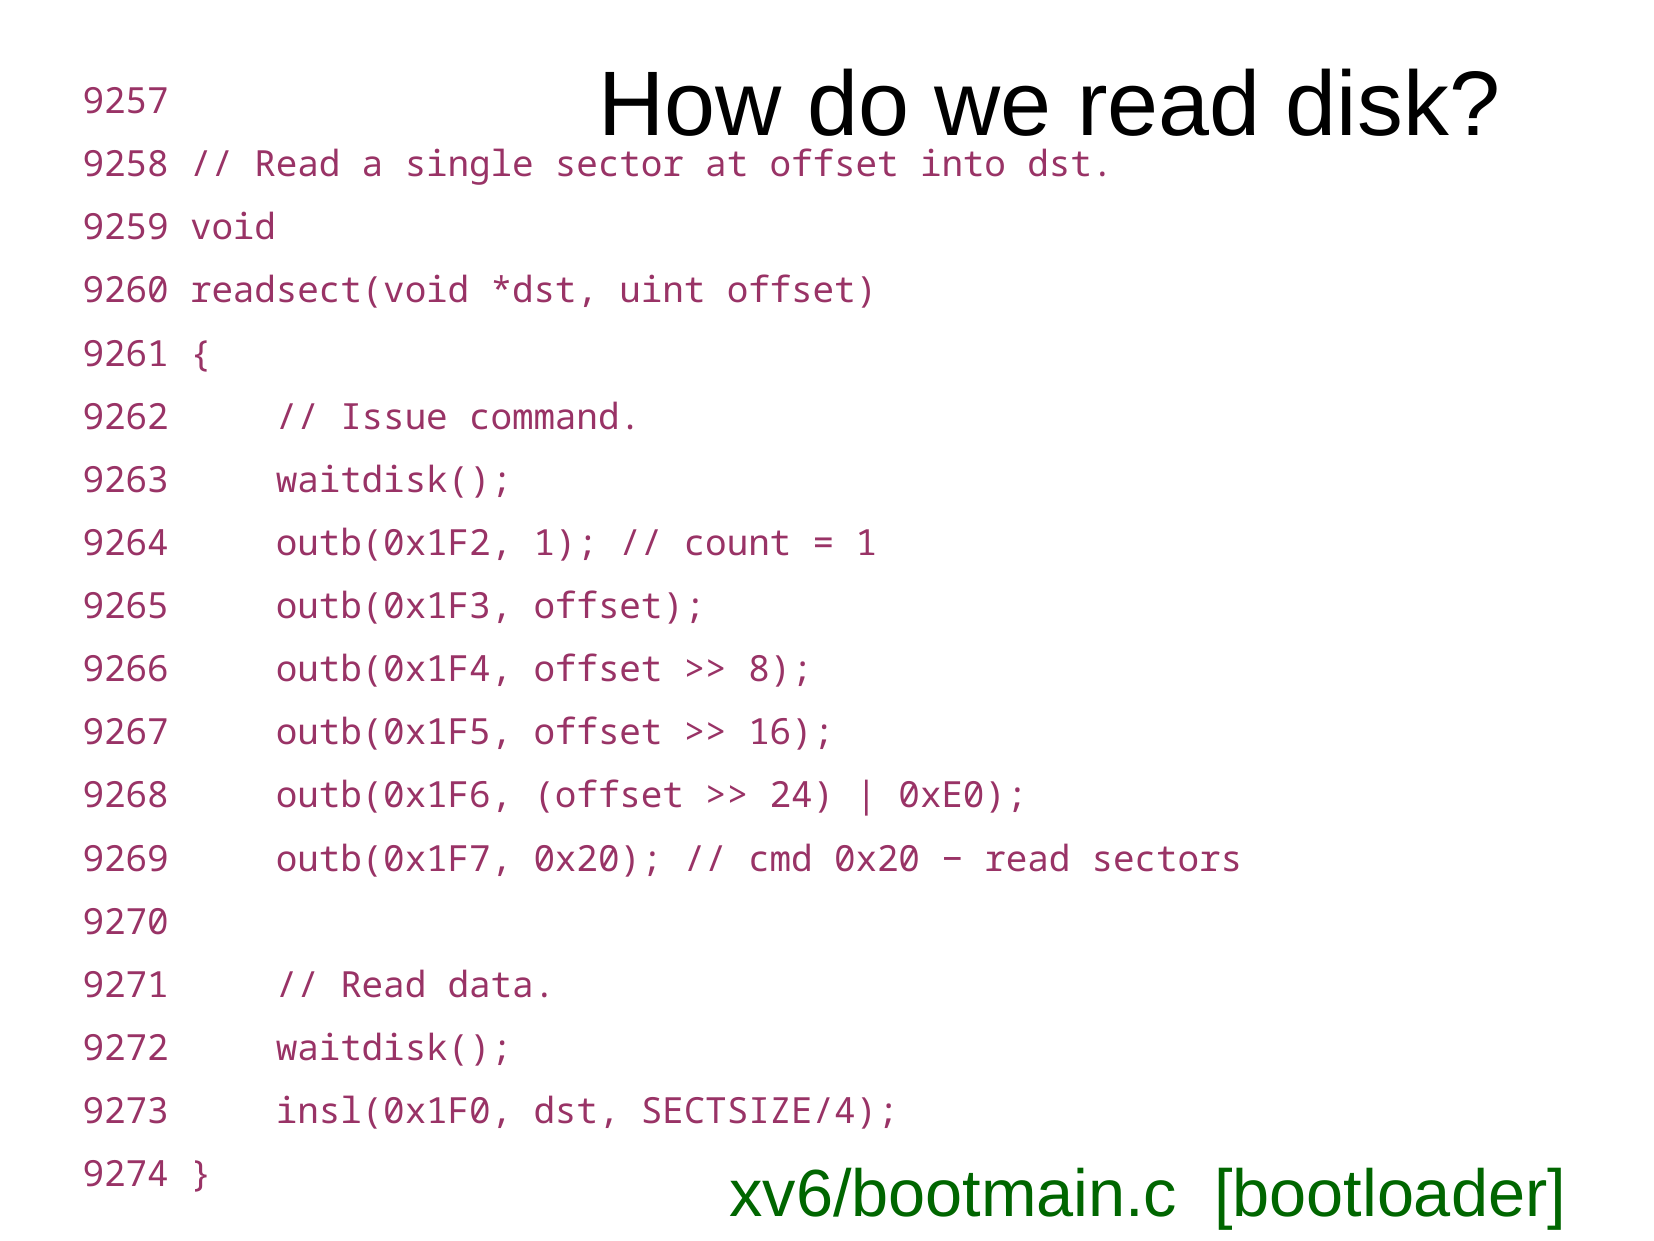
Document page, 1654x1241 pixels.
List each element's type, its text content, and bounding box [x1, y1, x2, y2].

text_box xv6/bootmain.c [bootloader] [714, 1148, 1599, 1238]
title How do we read disk? [487, 0, 1613, 208]
list 9257 9258 // Read a single sector at offset into dst. 9259 void 9260 readsect(void *dst, uint offset) 9261 { 9262 // Issue command. 9263 waitdisk(); 9264 outb(0x1F2, 1); // count = 1 9265 outb(0x1F3, offset); 9266 outb(0x1F4, offset >> 8); 9267 outb(0x1F5, offset >> 16); 9268 outb(0x1F6, (offset >> 24) | 0xE0); 9269 outb(0x1F7, 0x20); // cmd 0x20 − read sectors 9270 9271 // Read data. 9272 waitdisk(); 9273 insl(0x1F0, dst, SECTSIZE/4); 9274 } [82, 75, 1571, 1201]
